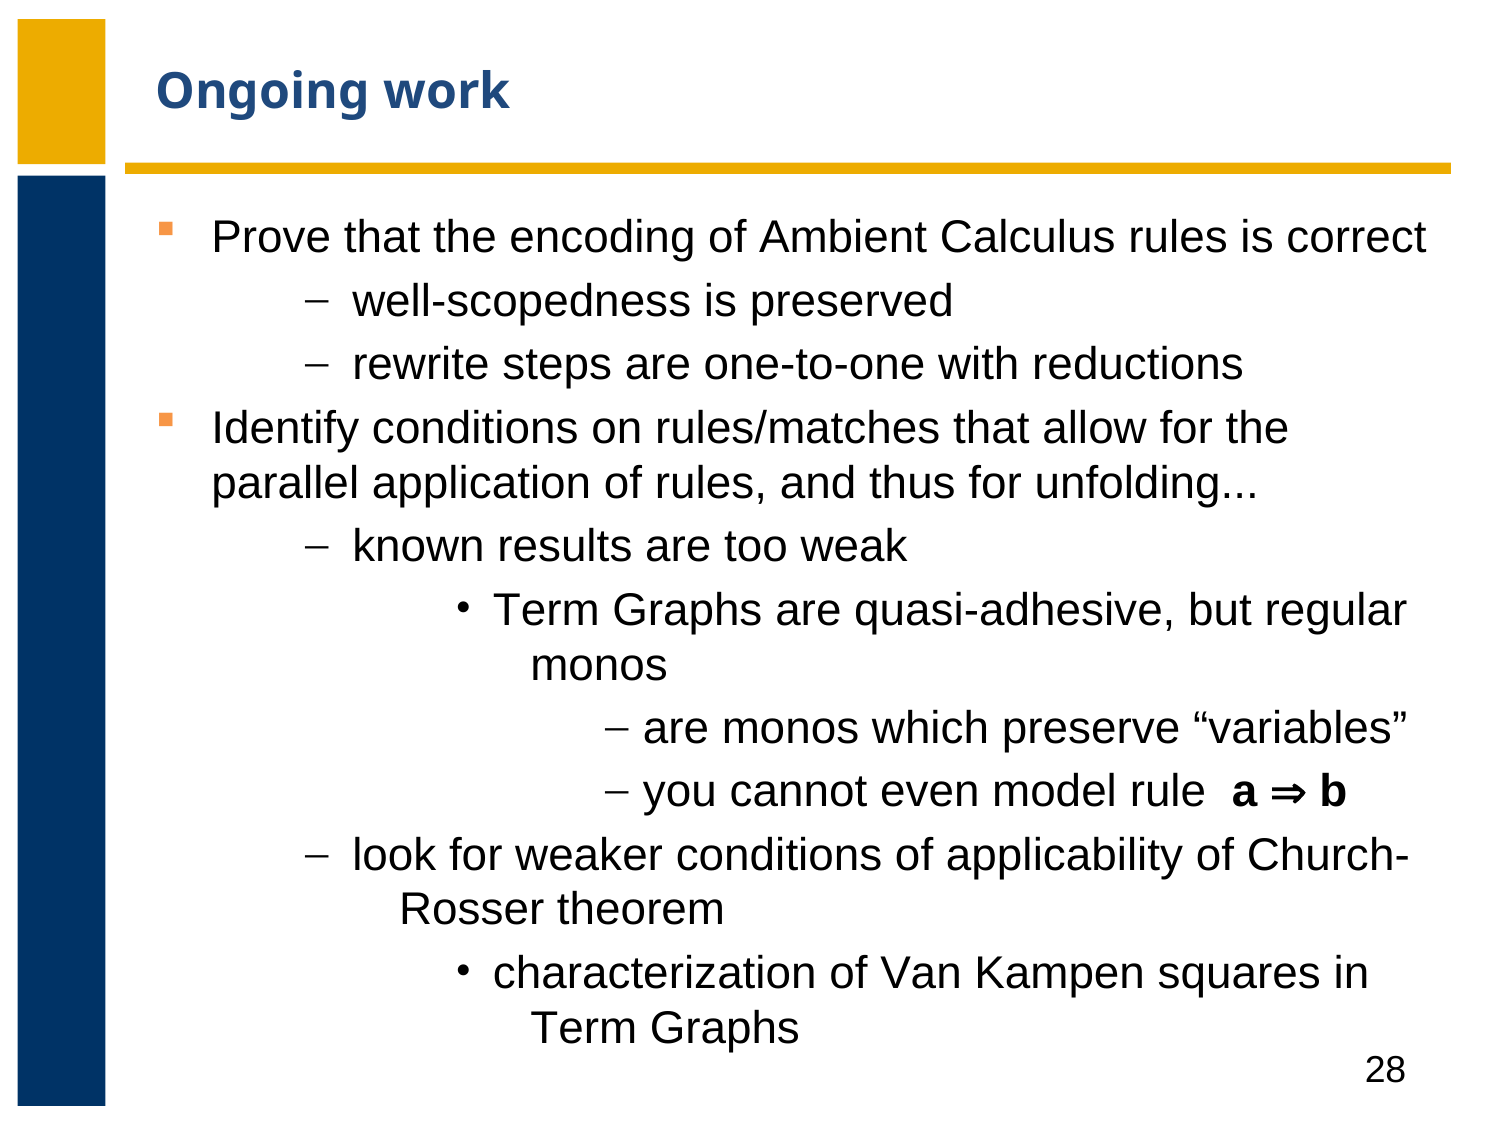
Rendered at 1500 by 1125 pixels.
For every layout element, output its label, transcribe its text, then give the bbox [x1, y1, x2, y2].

list Prove that the encoding of Ambient Calculus rules is correct well-scopedness is preserved rewrite steps are one-to-one with reductions Identify conditions on rules/matches that allow for the parallel application of rules, and thus for unfolding... known results are too weak Term Graphs are quasi-adhesive, but regular monos are monos which preserve “variables” you cannot even model rule a  b look for weaker conditions of applicability of Church-Rosser theorem characterization of Van Kampen squares in Term Graphs [140, 199, 1454, 1093]
title Ongoing work [140, 24, 1447, 152]
